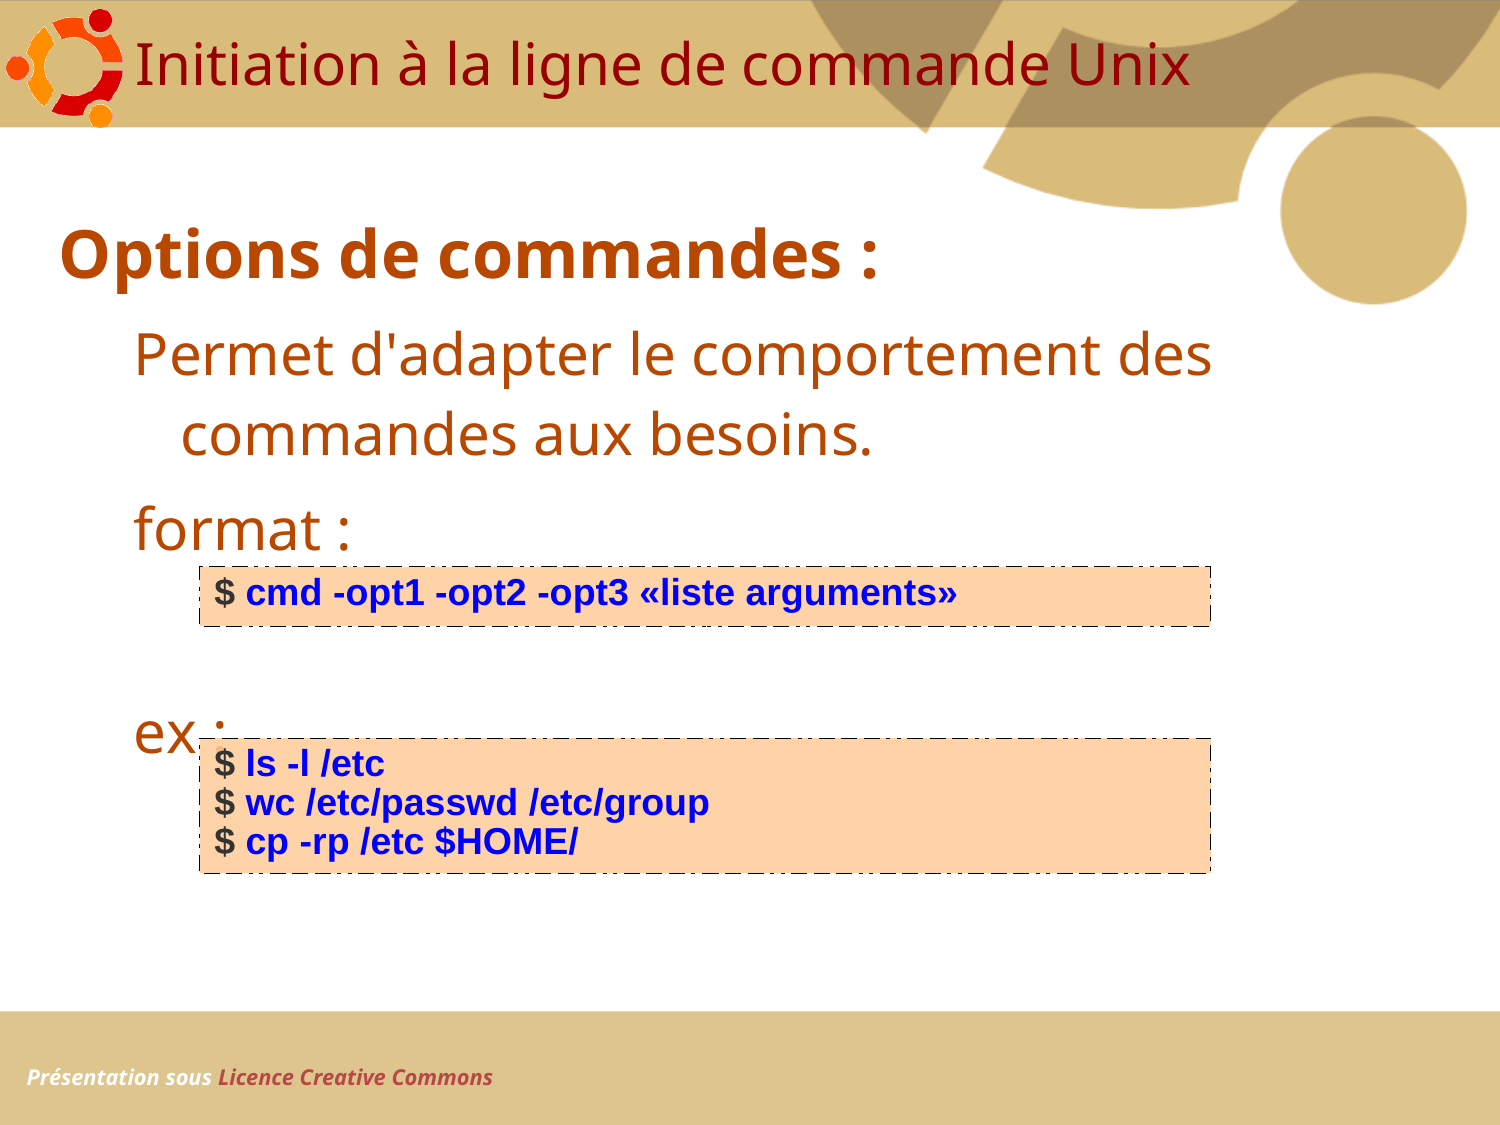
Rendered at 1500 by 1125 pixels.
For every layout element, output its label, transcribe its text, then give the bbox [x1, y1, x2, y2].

picture [0, 0, 1500, 557]
text_box $ cmd -opt1 -opt2 -opt3 «liste arguments» [199, 566, 1211, 627]
list Options de commandes : Permet d'adapter le comportement des commandes aux besoins. format : ex : [59, 206, 1461, 893]
title Initiation à la ligne de commande Unix [135, 0, 1417, 177]
text_box $ ls -l /etc $ wc /etc/passwd /etc/group $ cp -rp /etc $HOME/ [199, 738, 1211, 874]
